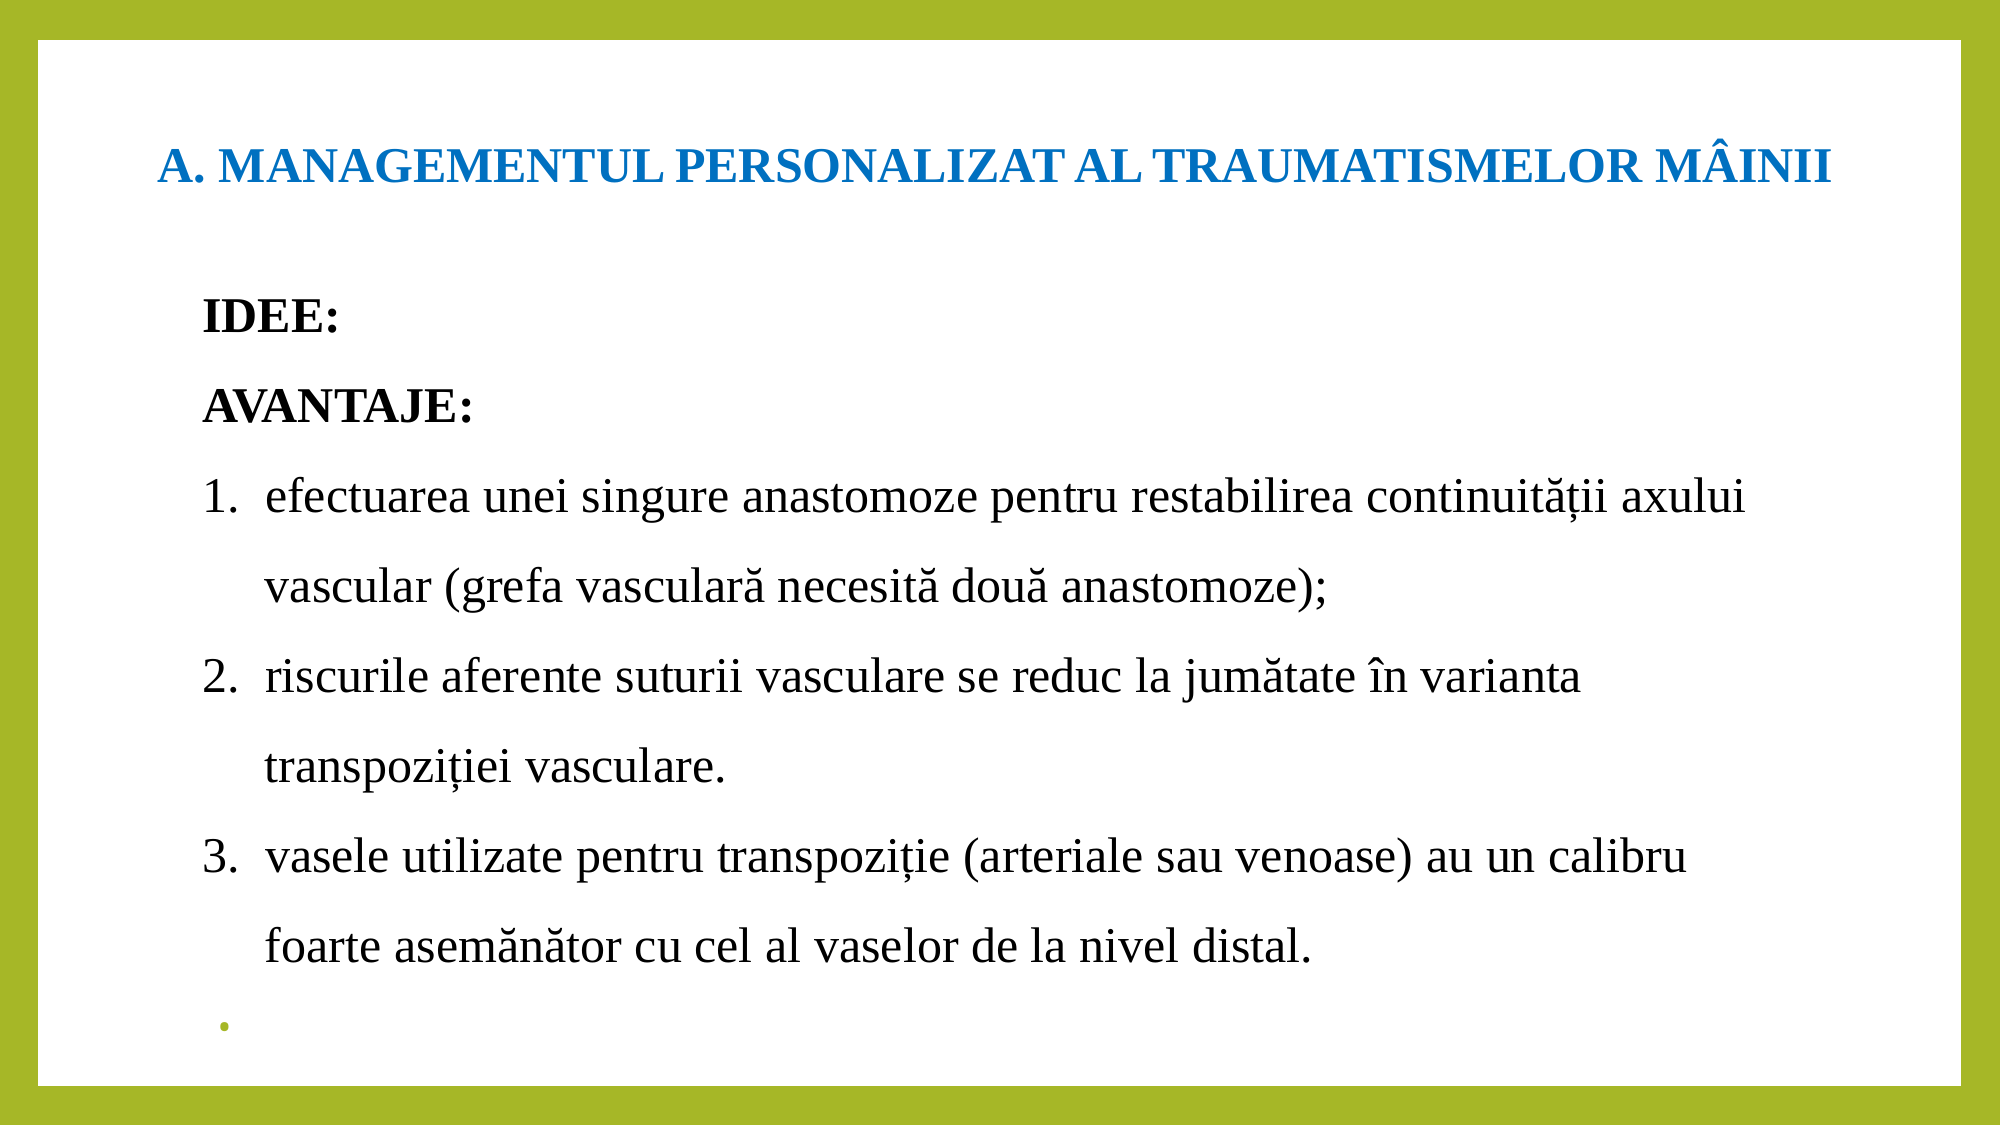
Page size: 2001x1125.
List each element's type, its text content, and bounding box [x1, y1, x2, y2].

list IDEE: AVANTAJE: 1. efectuarea unei singure anastomoze pentru restabilirea continuității axului vascular (grefa vasculară necesită două anastomoze); 2. riscurile aferente suturii vasculare se reduc la jumătate în varianta transpoziției vasculare. 3. vasele utilizate pentru transpoziție (arteriale sau venoase) au un calibru foarte asemănător cu cel al vaselor de la nivel distal. [187, 244, 1808, 1059]
title A. MANAGEMENTUL PERSONALIZAT AL TRAUMATISMELOR MÂINII [142, 99, 1863, 323]
